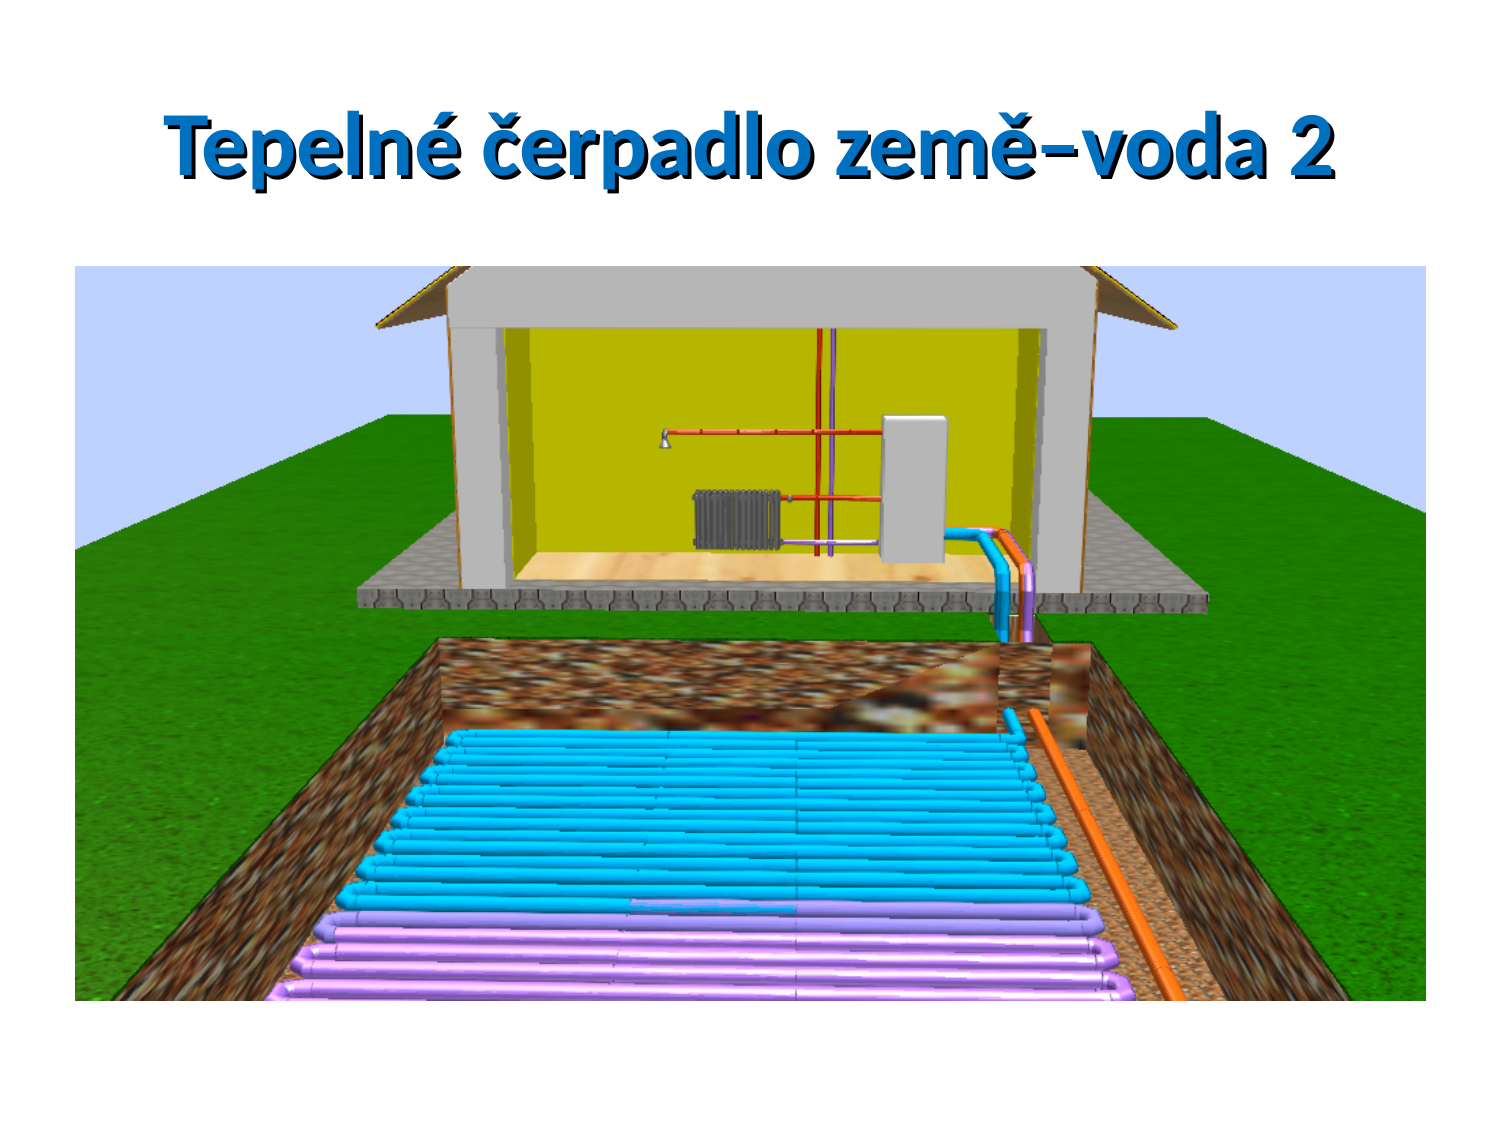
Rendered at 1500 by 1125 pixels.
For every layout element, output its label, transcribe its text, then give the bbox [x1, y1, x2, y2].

title Tepelné čerpadlo země–voda 2 [75, 45, 1426, 233]
picture [75, 266, 1426, 1001]
